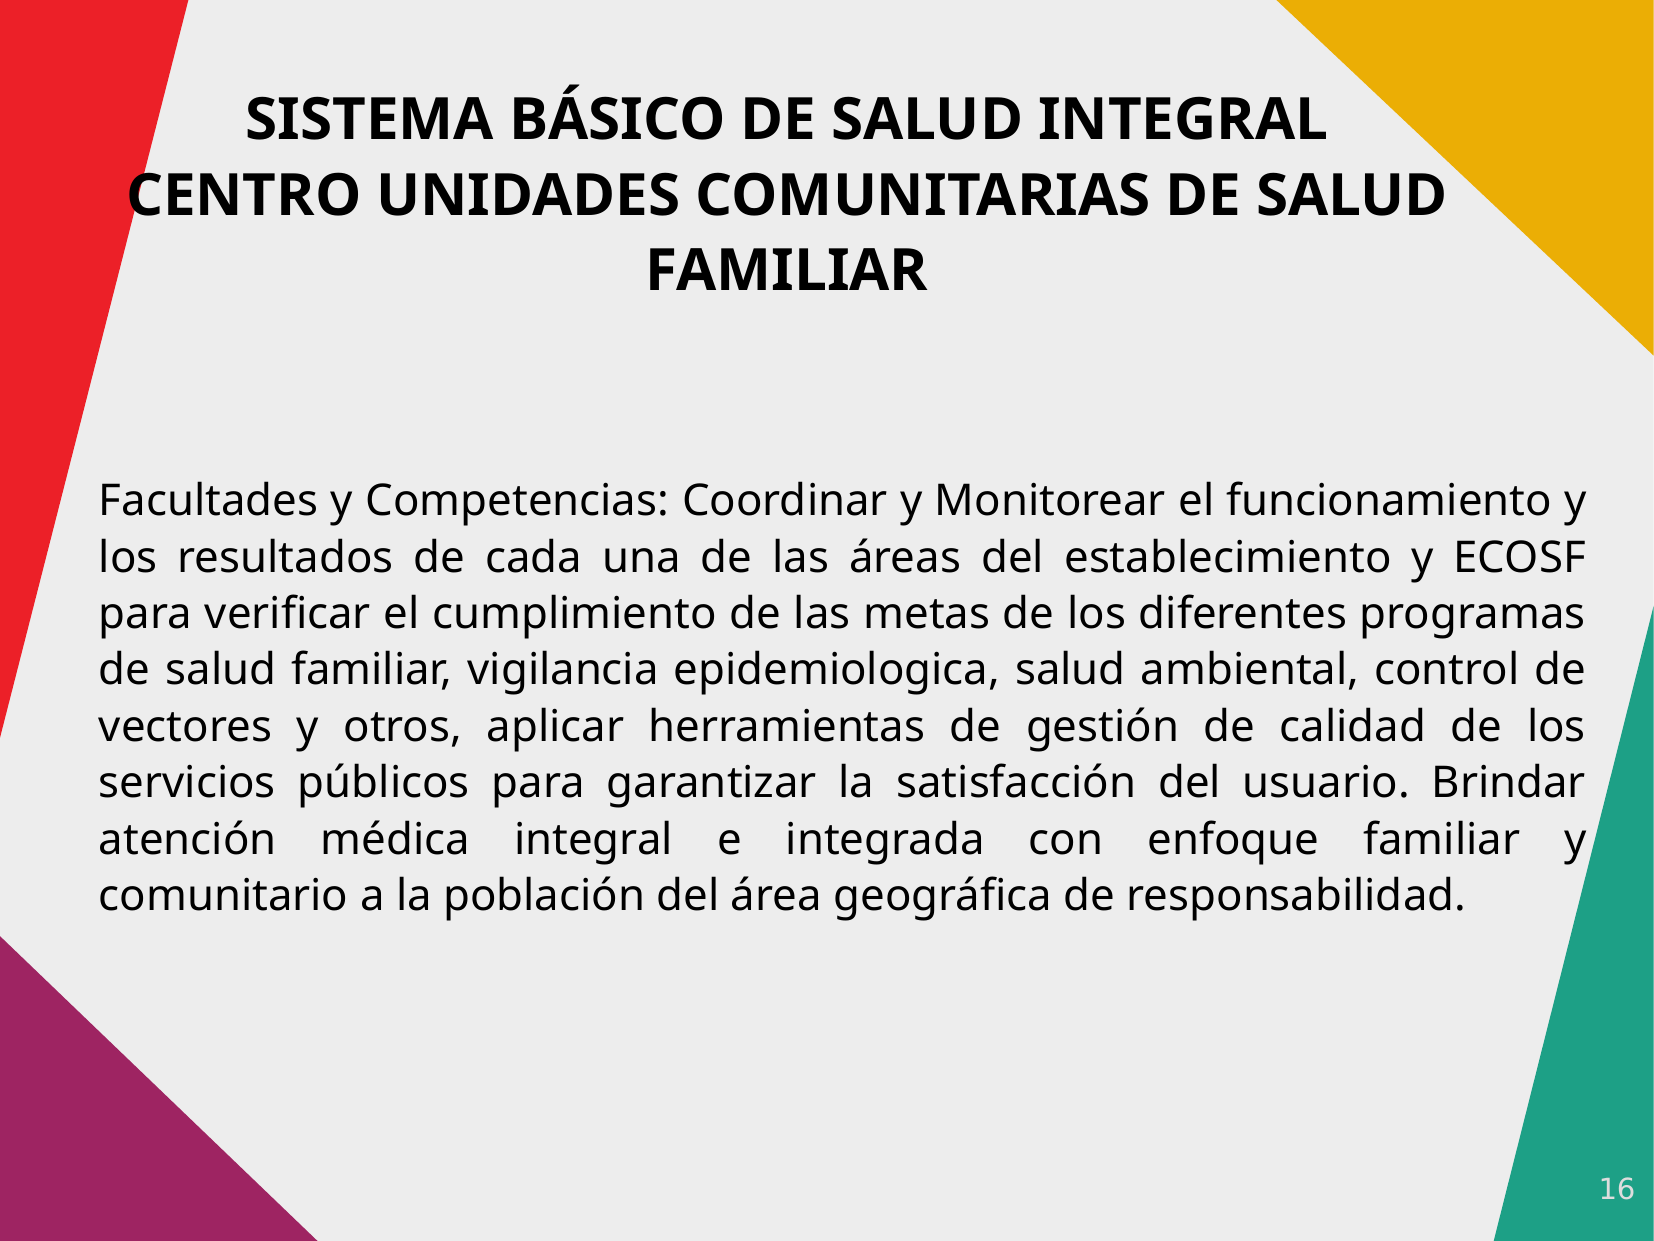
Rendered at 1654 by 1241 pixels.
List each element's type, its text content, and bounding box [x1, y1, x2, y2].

text_box Facultades y Competencias: Coordinar y Monitorear el funcionamiento y los resultados de cada una de las áreas del establecimiento y ECOSF para verificar el cumplimiento de las metas de los diferentes programas de salud familiar, vigilancia epidemiologica, salud ambiental, control de vectores y otros, aplicar herramientas de gestión de calidad de los servicios públicos para garantizar la satisfacción del usuario. Brindar atención médica integral e integrada con enfoque familiar y comunitario a la población del área geográfica de responsabilidad. [98, 354, 1588, 981]
title SISTEMA BÁSICO DE SALUD INTEGRAL CENTRO UNIDADES COMUNITARIAS DE SALUD FAMILIAR [122, 59, 1452, 319]
